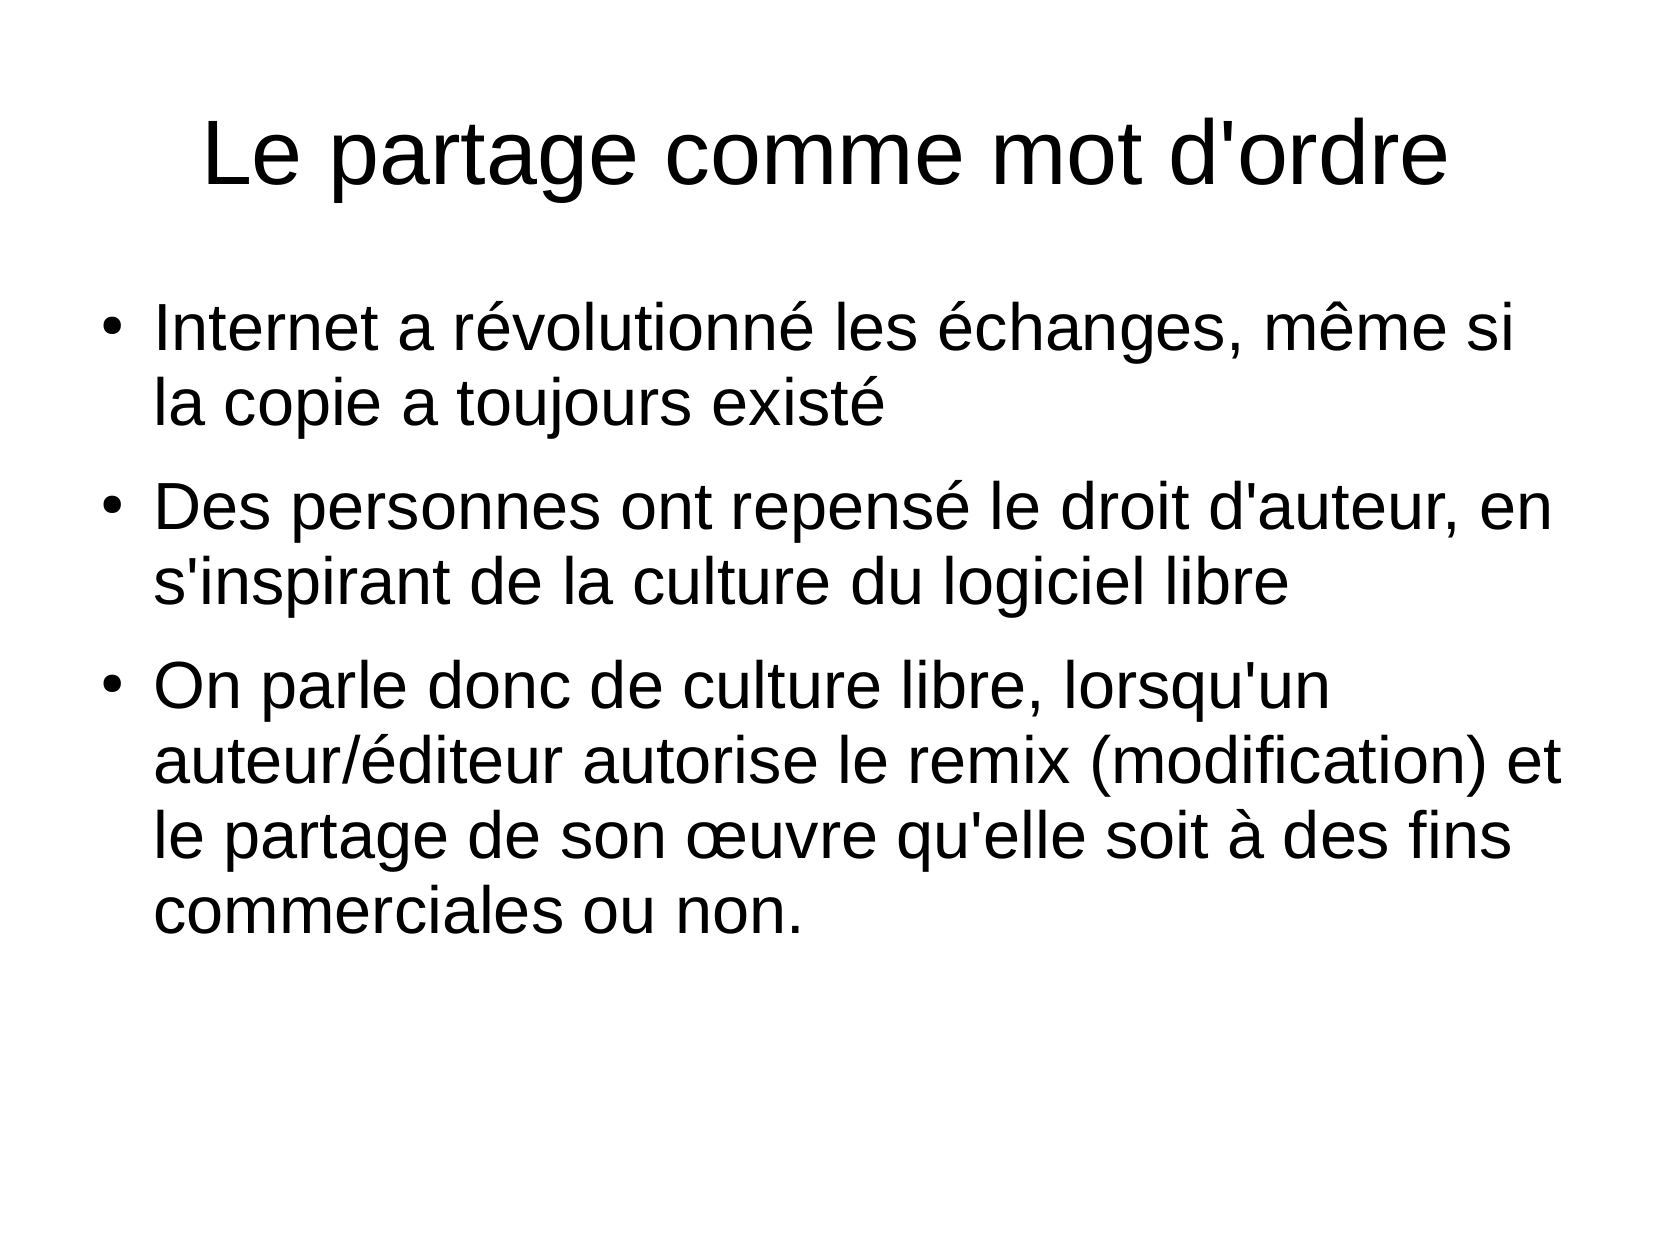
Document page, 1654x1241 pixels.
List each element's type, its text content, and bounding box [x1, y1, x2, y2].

title Le partage comme mot d'ordre [82, 49, 1571, 257]
list Internet a révolutionné les échanges, même si la copie a toujours existé Des personnes ont repensé le droit d'auteur, en s'inspirant de la culture du logiciel libre On parle donc de culture libre, lorsqu'un auteur/éditeur autorise le remix (modification) et le partage de son œuvre qu'elle soit à des fins commerciales ou non. [82, 290, 1571, 1010]
